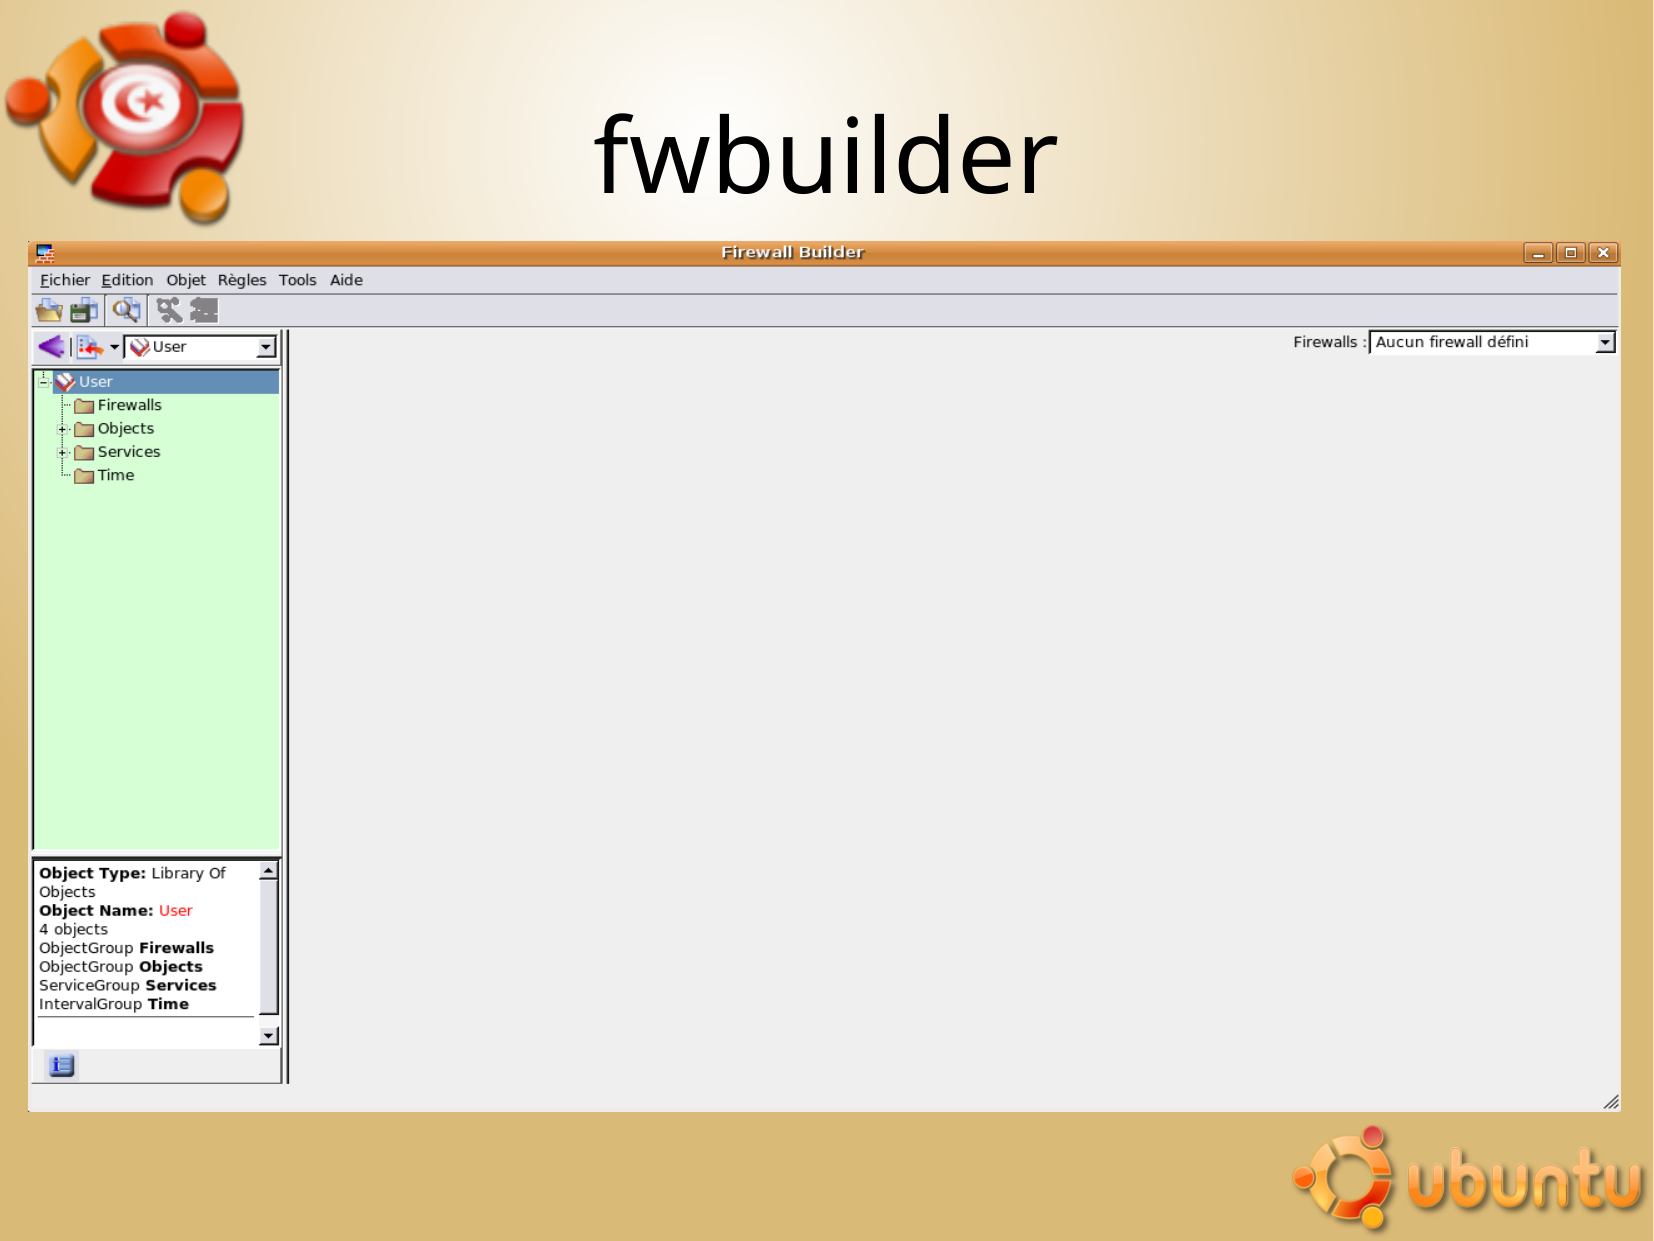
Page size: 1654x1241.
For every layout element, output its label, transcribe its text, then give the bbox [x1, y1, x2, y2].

title fwbuilder [82, 49, 1571, 241]
picture [0, 0, 1654, 1241]
